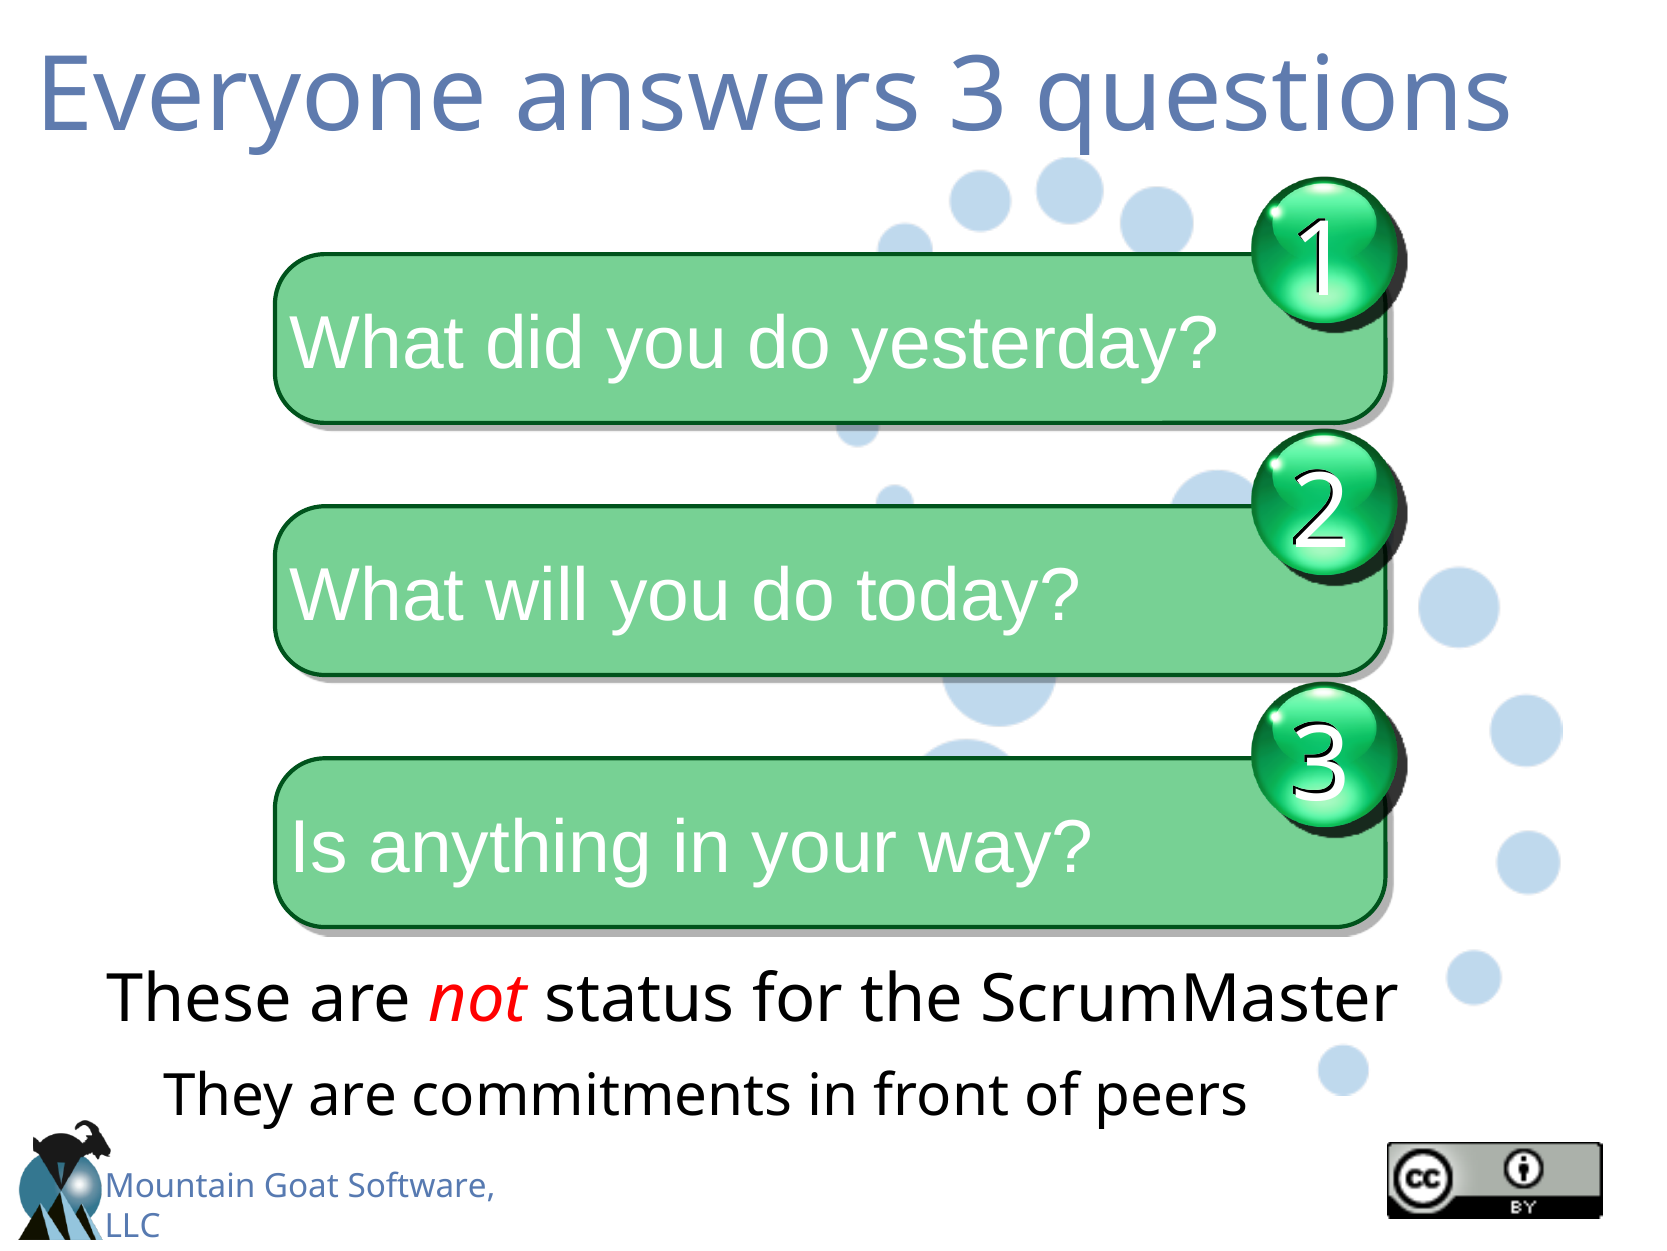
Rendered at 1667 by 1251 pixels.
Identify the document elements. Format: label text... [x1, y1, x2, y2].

text_box 3 [1277, 687, 1366, 825]
text_box Is anything in your way? [274, 758, 1386, 928]
picture [1387, 1152, 1603, 1219]
text_box What will you do today? [274, 506, 1386, 676]
picture [835, 172, 1563, 964]
text_box 2 [1277, 435, 1366, 573]
picture [18, 1120, 111, 1240]
list These are not status for the ScrumMaster They are commitments in front of peers [59, 964, 1612, 1152]
text_box What did you do yesterday? [274, 254, 1386, 423]
title Everyone answers 3 questions [29, 2, 1667, 178]
text_box 1 [1277, 183, 1366, 321]
